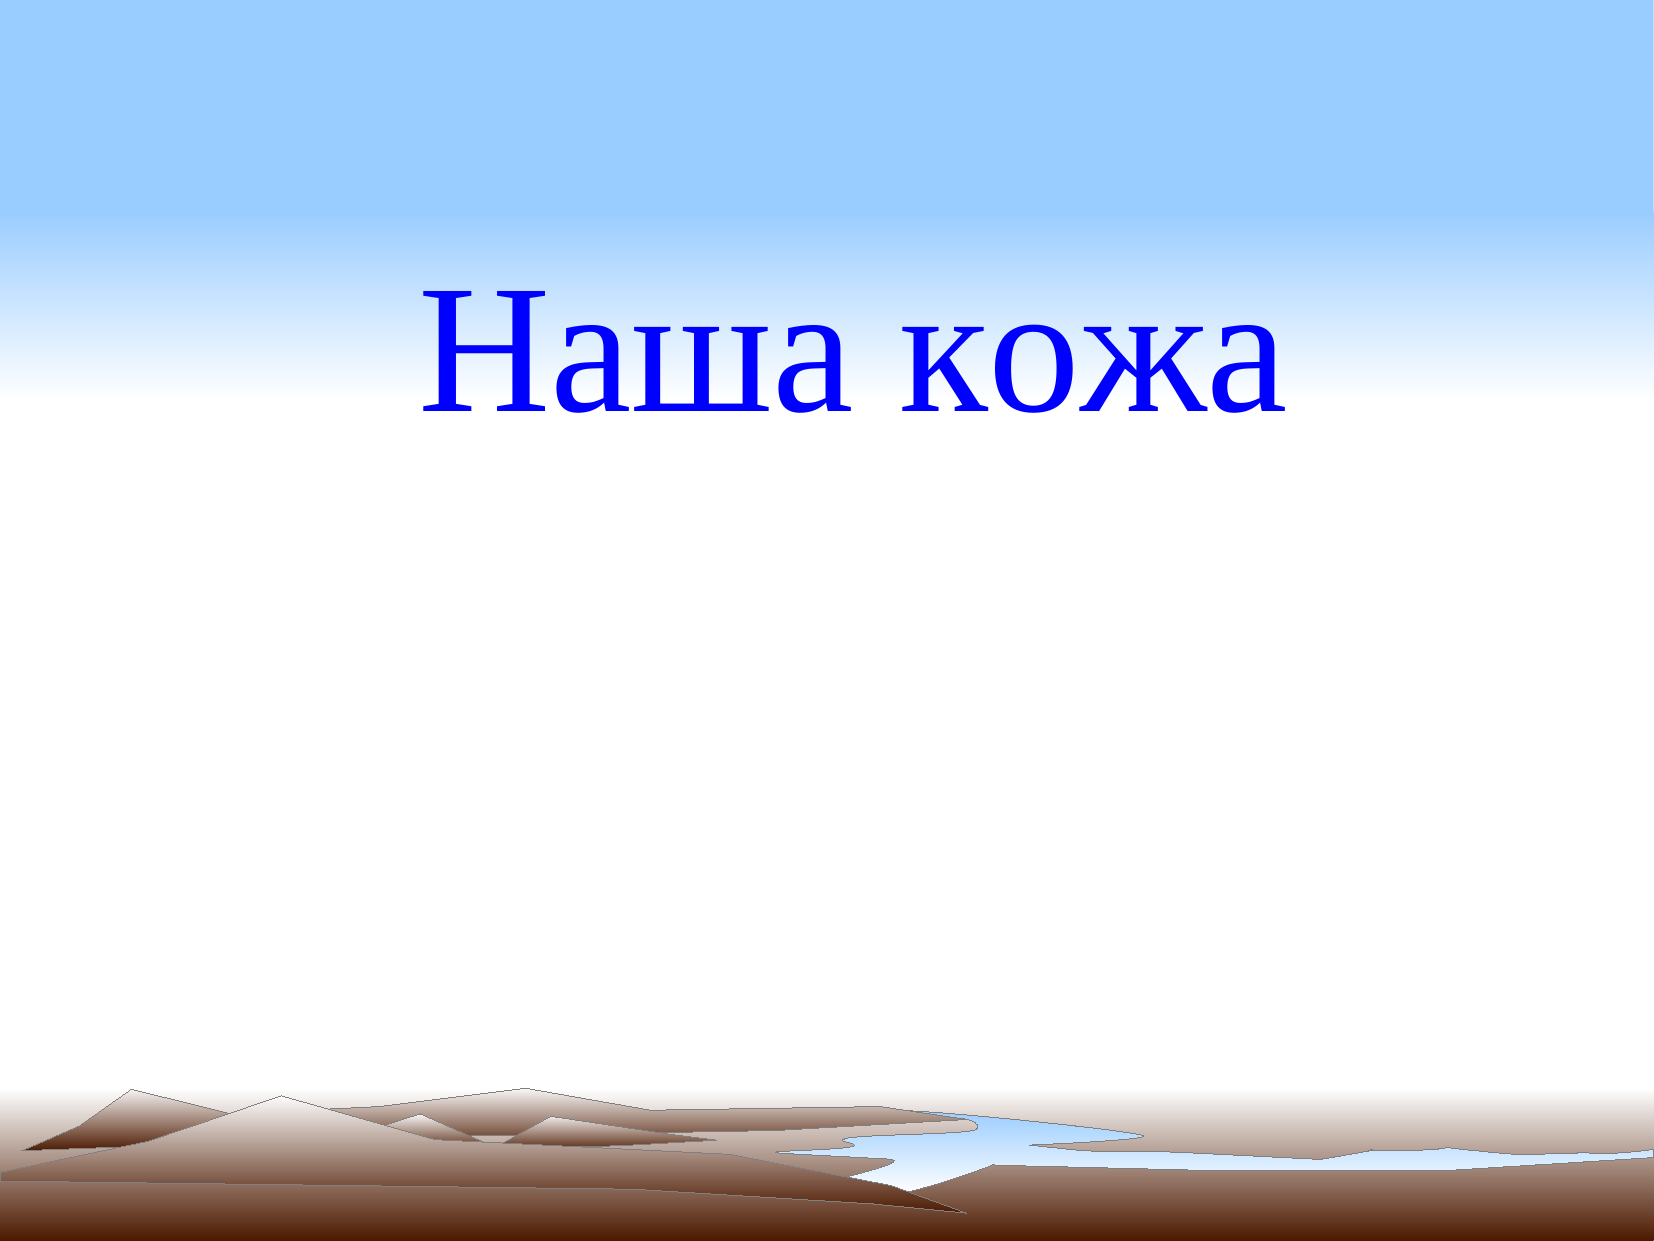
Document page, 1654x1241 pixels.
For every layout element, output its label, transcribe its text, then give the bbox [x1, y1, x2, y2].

title Наша кожа [147, 247, 1560, 451]
